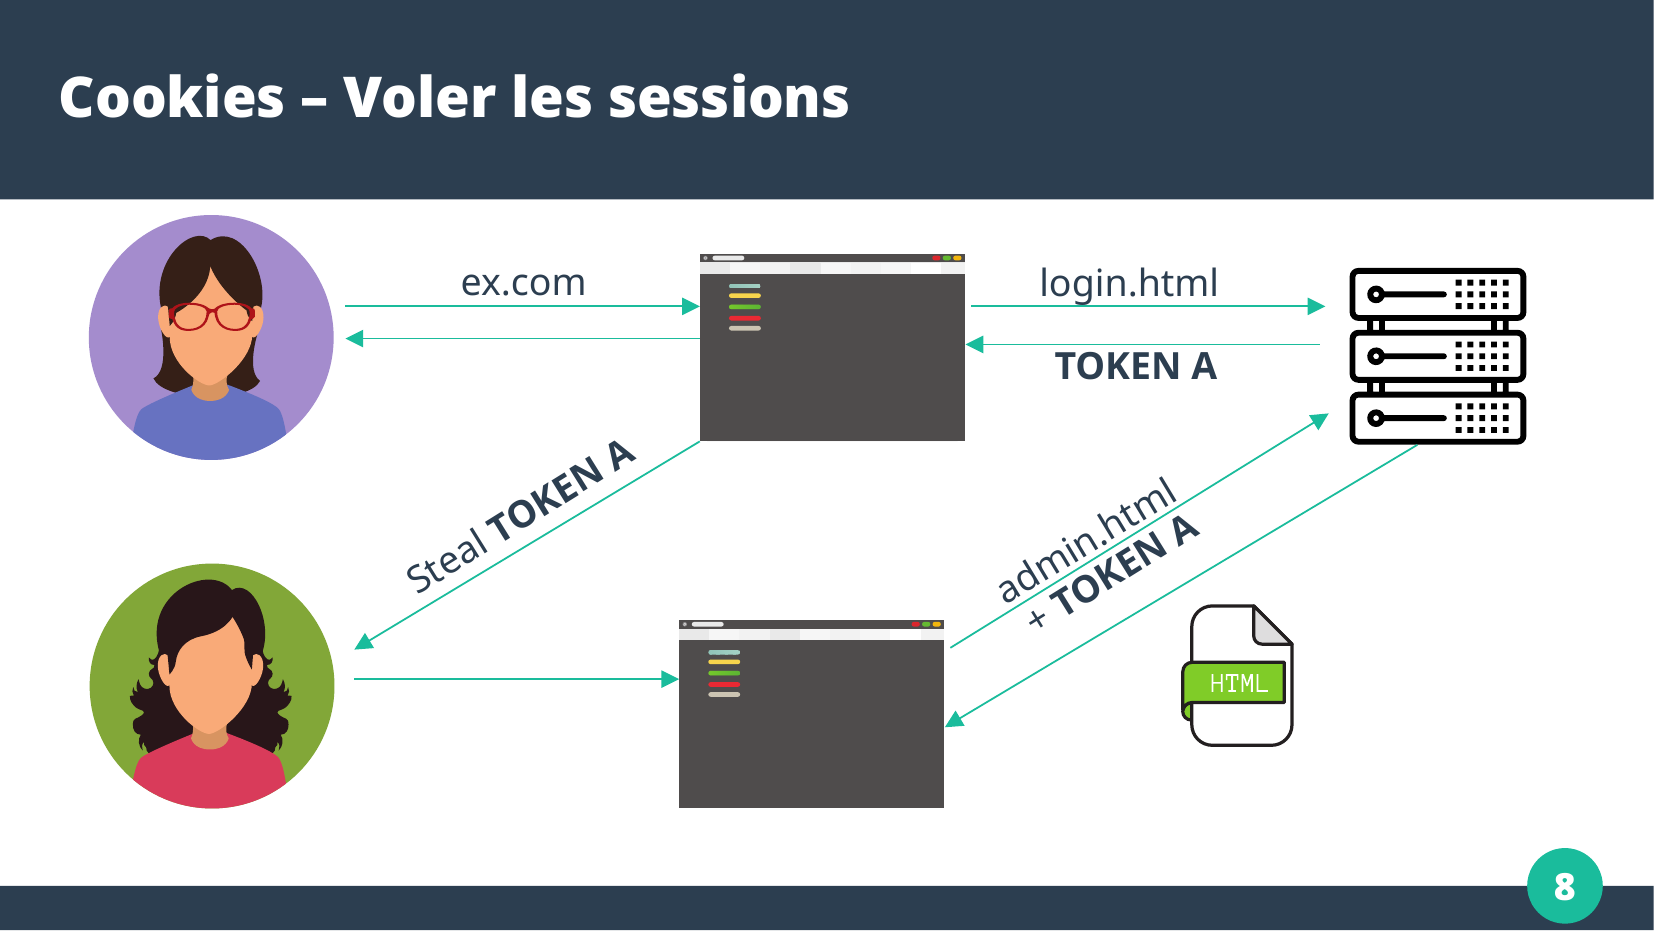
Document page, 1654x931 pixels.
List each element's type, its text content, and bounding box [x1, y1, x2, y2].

picture [679, 620, 945, 808]
text_box login.html [1024, 249, 1244, 315]
text_box ex.com [445, 248, 613, 314]
picture [88, 208, 334, 460]
text_box Steal TOKEN A [366, 377, 691, 641]
text_box TOKEN A [1039, 306, 1350, 424]
picture [1181, 561, 1300, 766]
picture [88, 563, 335, 827]
picture [699, 253, 966, 442]
title Cookies – Voler les sessions [59, 37, 1595, 155]
picture [1349, 267, 1527, 445]
text_box + TOKEN A [984, 418, 1310, 682]
text_box admin.html [968, 445, 1185, 618]
